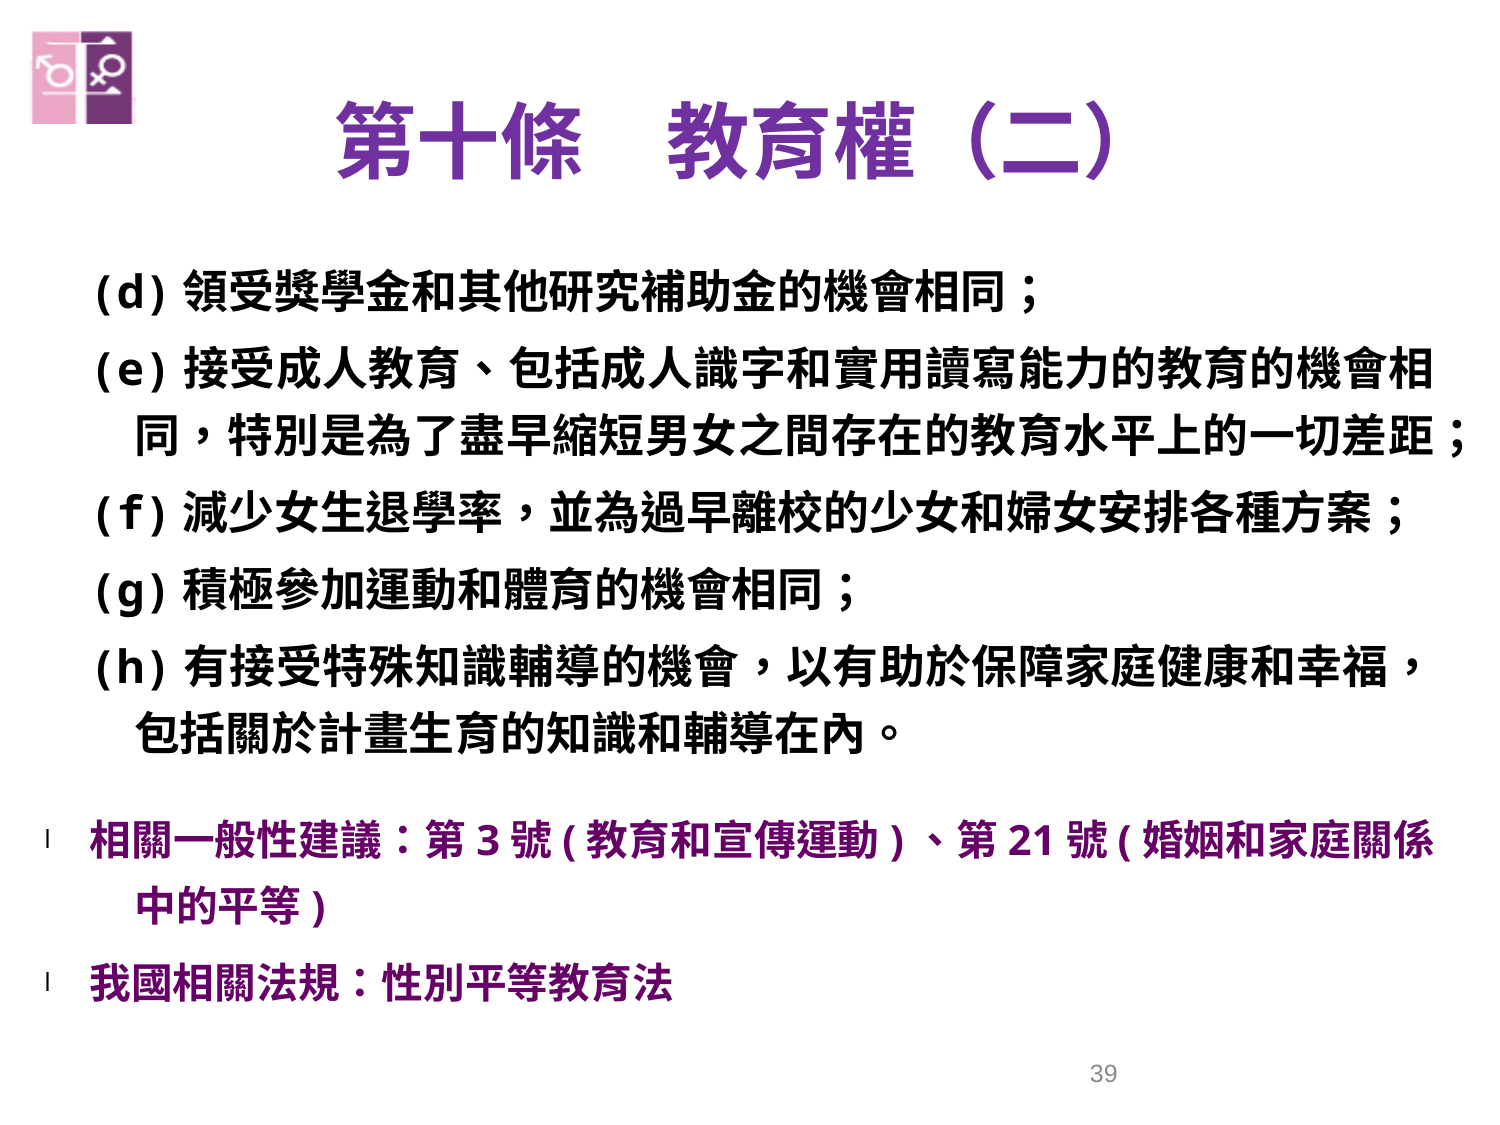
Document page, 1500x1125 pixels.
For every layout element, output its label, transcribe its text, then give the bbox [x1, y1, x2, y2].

list (d)領受獎學金和其他研究補助金的機會相同； (e)接受成人教育、包括成人識字和實用讀寫能力的教育的機會相同，特別是為了盡早縮短男女之間存在的教育水平上的一切差距； (f)減少女生退學率，並為過早離校的少女和婦女安排各種方案； (g)積極參加運動和體育的機會相同； (h)有接受特殊知識輔導的機會，以有助於保障家庭健康和幸福，包括關於計畫生育的知識和輔導在內。 相關一般性建議：第3號(教育和宣傳運動)、第21號(婚姻和家庭關係中的平等) 我國相關法規：性別平等教育法 [29, 243, 1451, 1059]
text_box 39 [1074, 1042, 1426, 1103]
title 第十條 教育權（二） [75, 45, 1426, 233]
